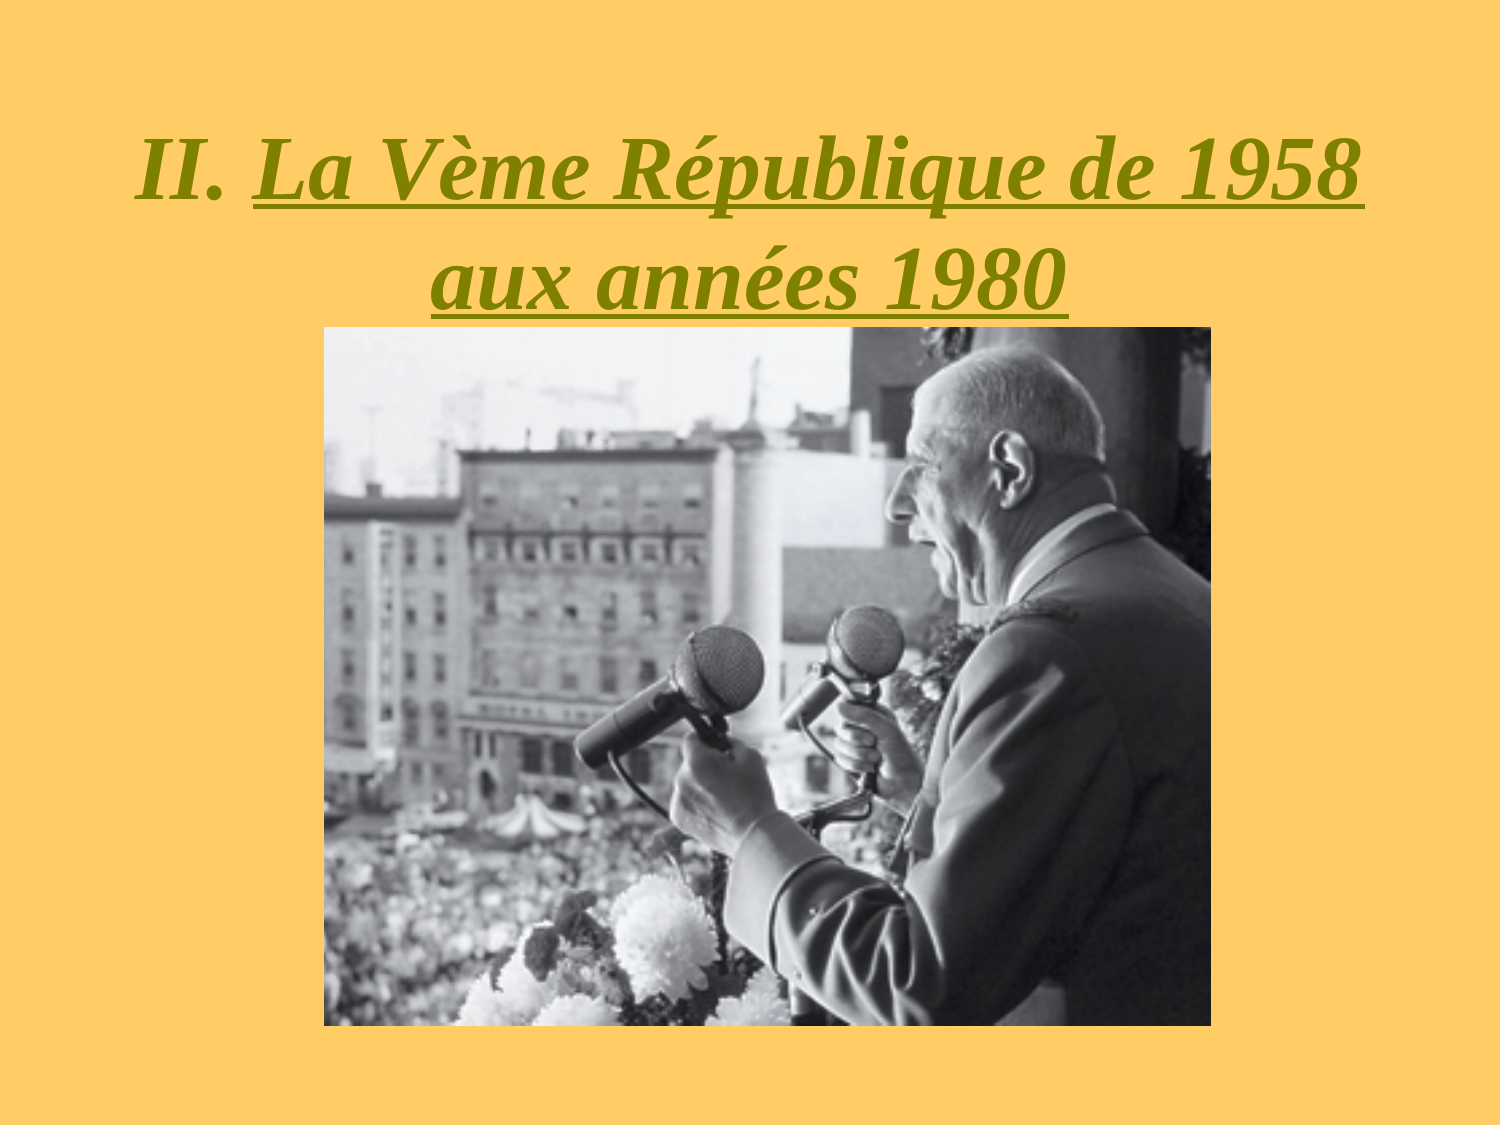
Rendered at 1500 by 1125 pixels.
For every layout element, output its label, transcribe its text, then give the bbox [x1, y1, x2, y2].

picture [324, 327, 1211, 1026]
title II. La Vème République de 1958 aux années 1980 [112, 99, 1388, 288]
